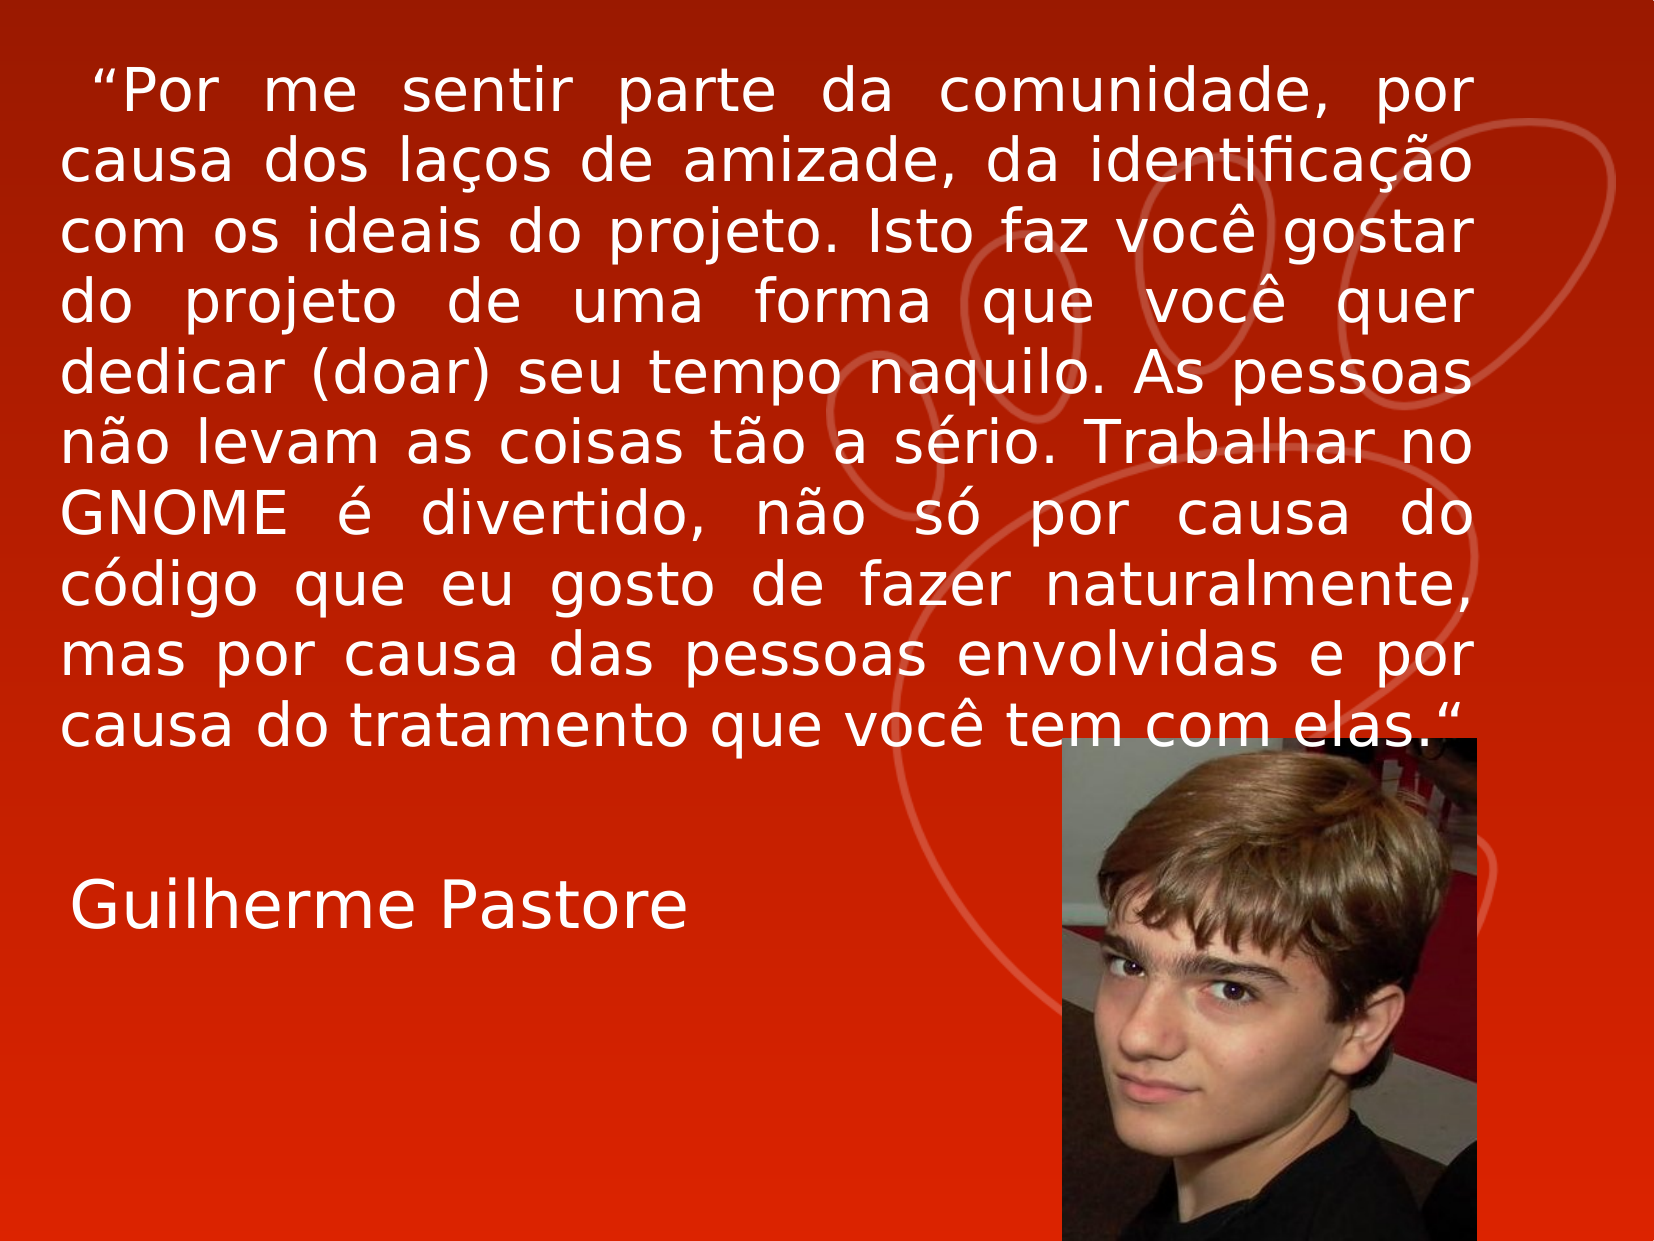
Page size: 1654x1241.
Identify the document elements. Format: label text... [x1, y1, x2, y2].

list “Por me sentir parte da comunidade, por causa dos laços de amizade, da identificação com os ideais do projeto. Isto faz você gostar do projeto de uma forma que você quer dedicar (doar) seu tempo naquilo. As pessoas não levam as coisas tão a sério. Trabalhar no GNOME é divertido, não só por causa do código que eu gosto de fazer naturalmente, mas por causa das pessoas envolvidas e por causa do tratamento que você tem com elas.“ Guilherme Pastore [0, 55, 1477, 945]
picture [826, 118, 1616, 1241]
